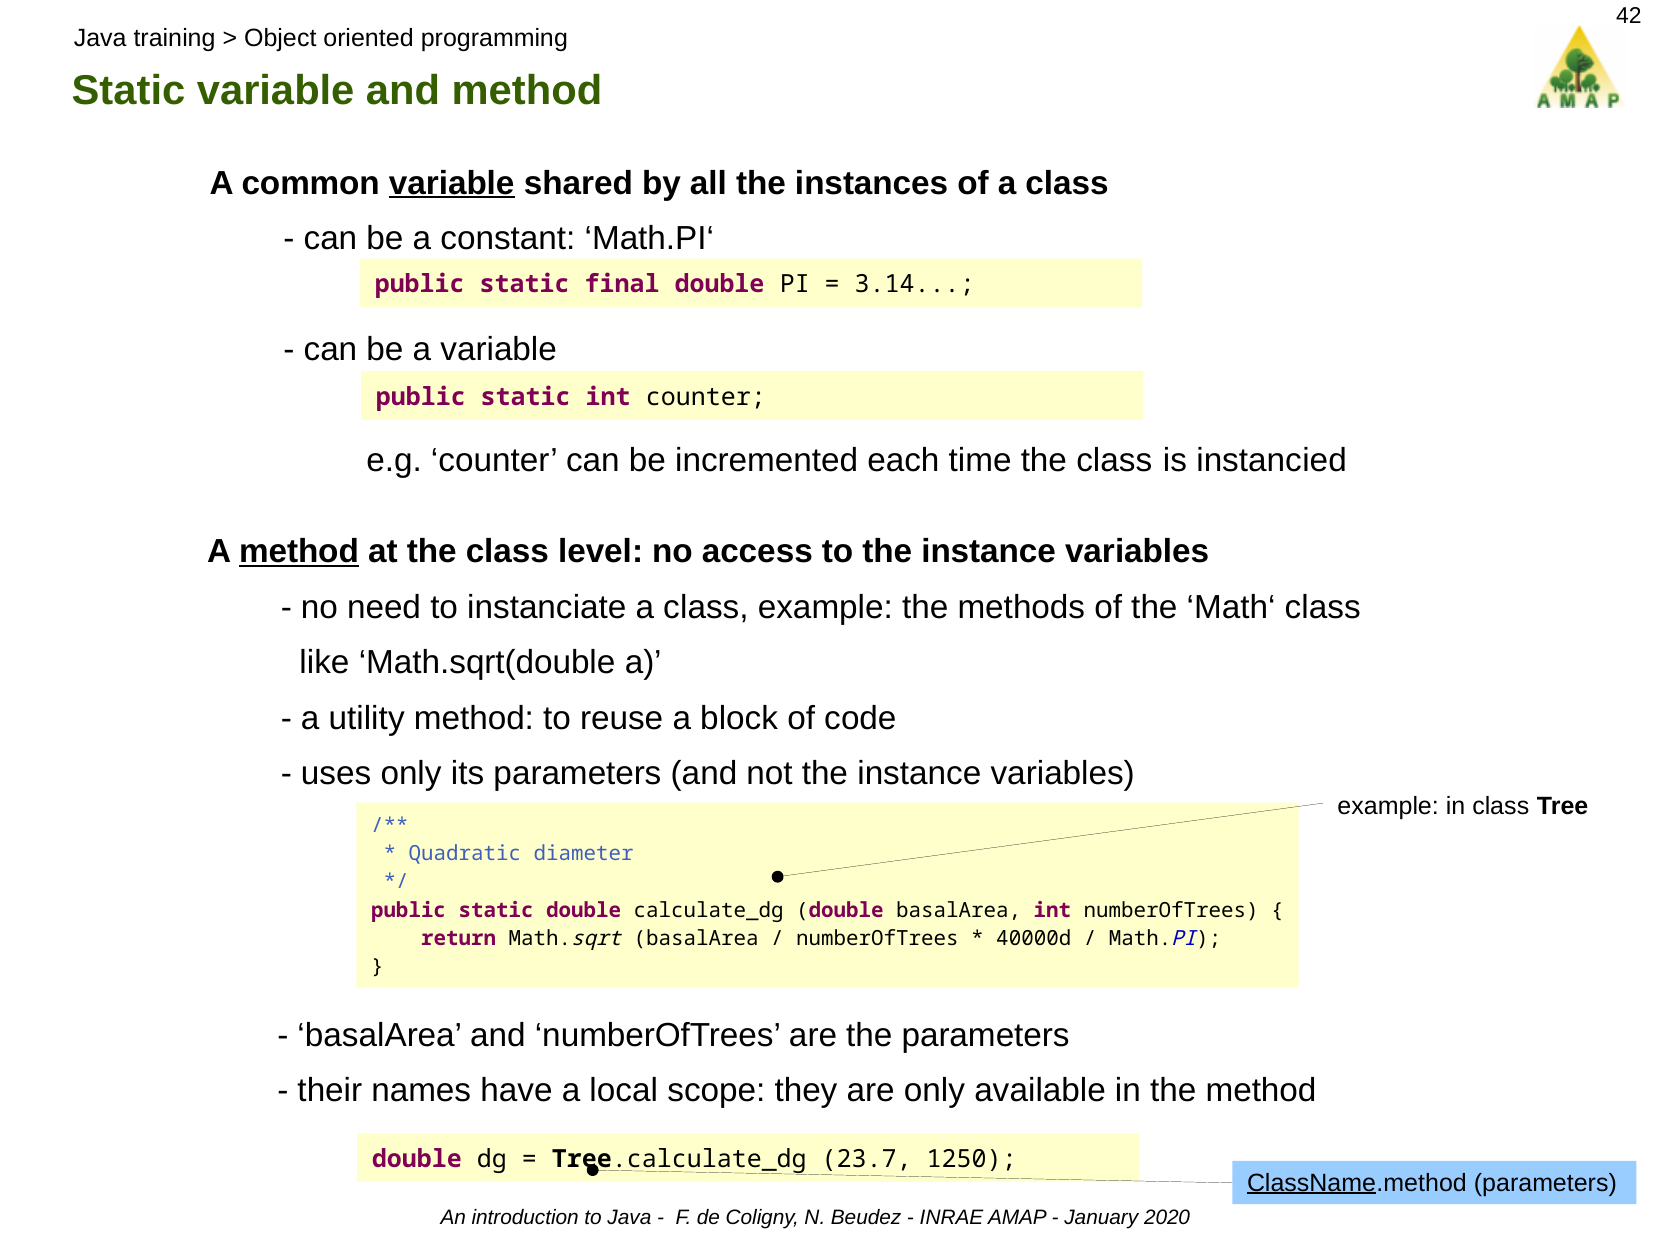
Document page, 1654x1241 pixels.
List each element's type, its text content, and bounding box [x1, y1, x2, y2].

text_box double dg = Tree.calculate_dg (23.7, 1250); [357, 1133, 1140, 1178]
text_box public static final double PI = 3.14...; [359, 258, 1143, 303]
text_box A method at the class level: no access to the instance variables - no need to instanciate a class, example: the methods of the ‘Math‘ class like ‘Math.sqrt(double a)’ - a utility method: to reuse a block of code - uses only its parameters (and not the instance variables) [192, 506, 1415, 800]
text_box Static variable and method [56, 59, 1513, 121]
text_box public static int counter; [361, 370, 1144, 416]
picture [1533, 25, 1627, 108]
text_box ClassName.method (parameters) [1232, 1160, 1637, 1205]
text_box Java training > Object oriented programming [59, 16, 1004, 60]
text_box - ‘basalArea’ and ‘numberOfTrees’ are the parameters - their names have a local scope: they are only available in the method [188, 990, 1423, 1117]
text_box A common variable shared by all the instances of a class - can be a constant: ‘Math.PI‘ - can be a variable e.g. ‘counter’ can be incremented each time the class is instancied [194, 138, 1585, 487]
text_box /** * Quadratic diameter */ public static double calculate_dg (double basalArea, int numberOfTrees) { return Math.sqrt (basalArea / numberOfTrees * 40000d / Math.PI); } [356, 802, 1299, 965]
text_box example: in class Tree [1322, 784, 1619, 839]
